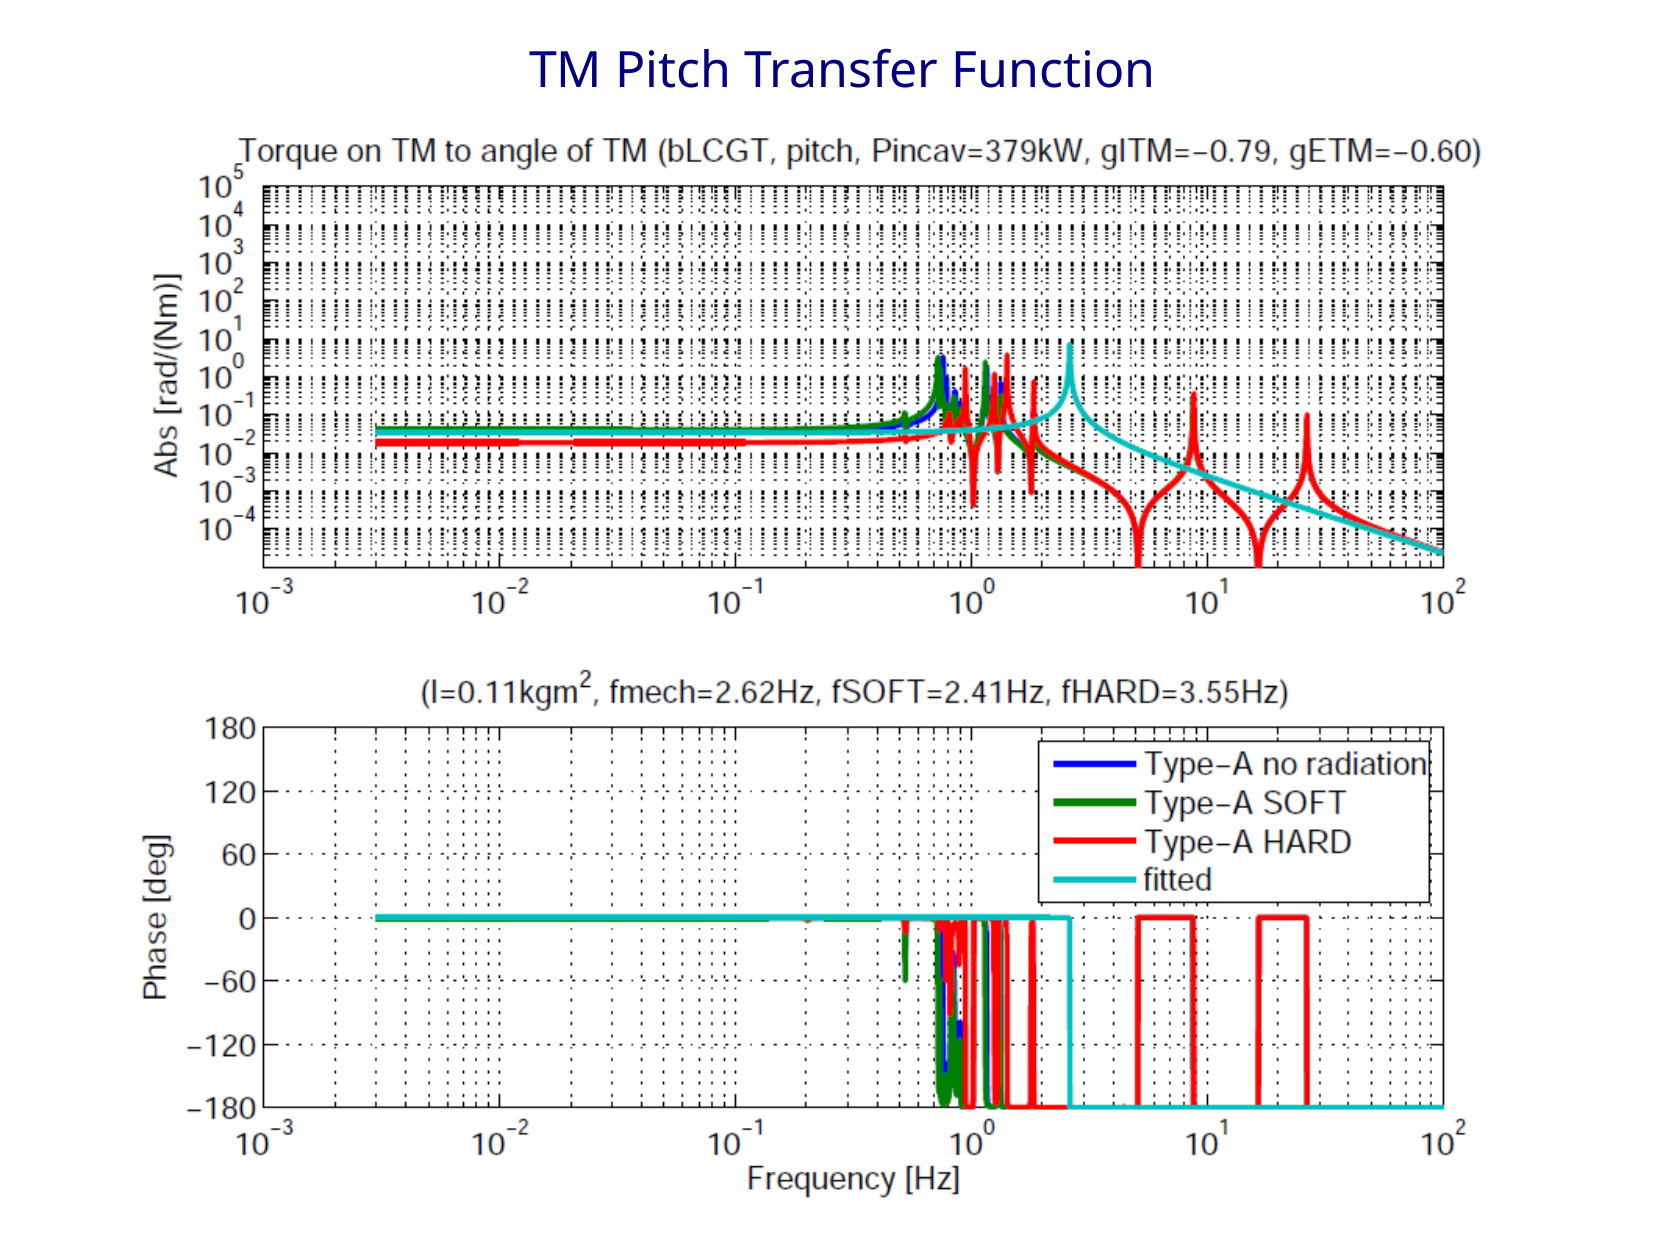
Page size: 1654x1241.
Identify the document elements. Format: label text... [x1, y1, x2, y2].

text_box TM Pitch Transfer Function [514, 26, 1139, 102]
picture [141, 137, 1482, 1199]
